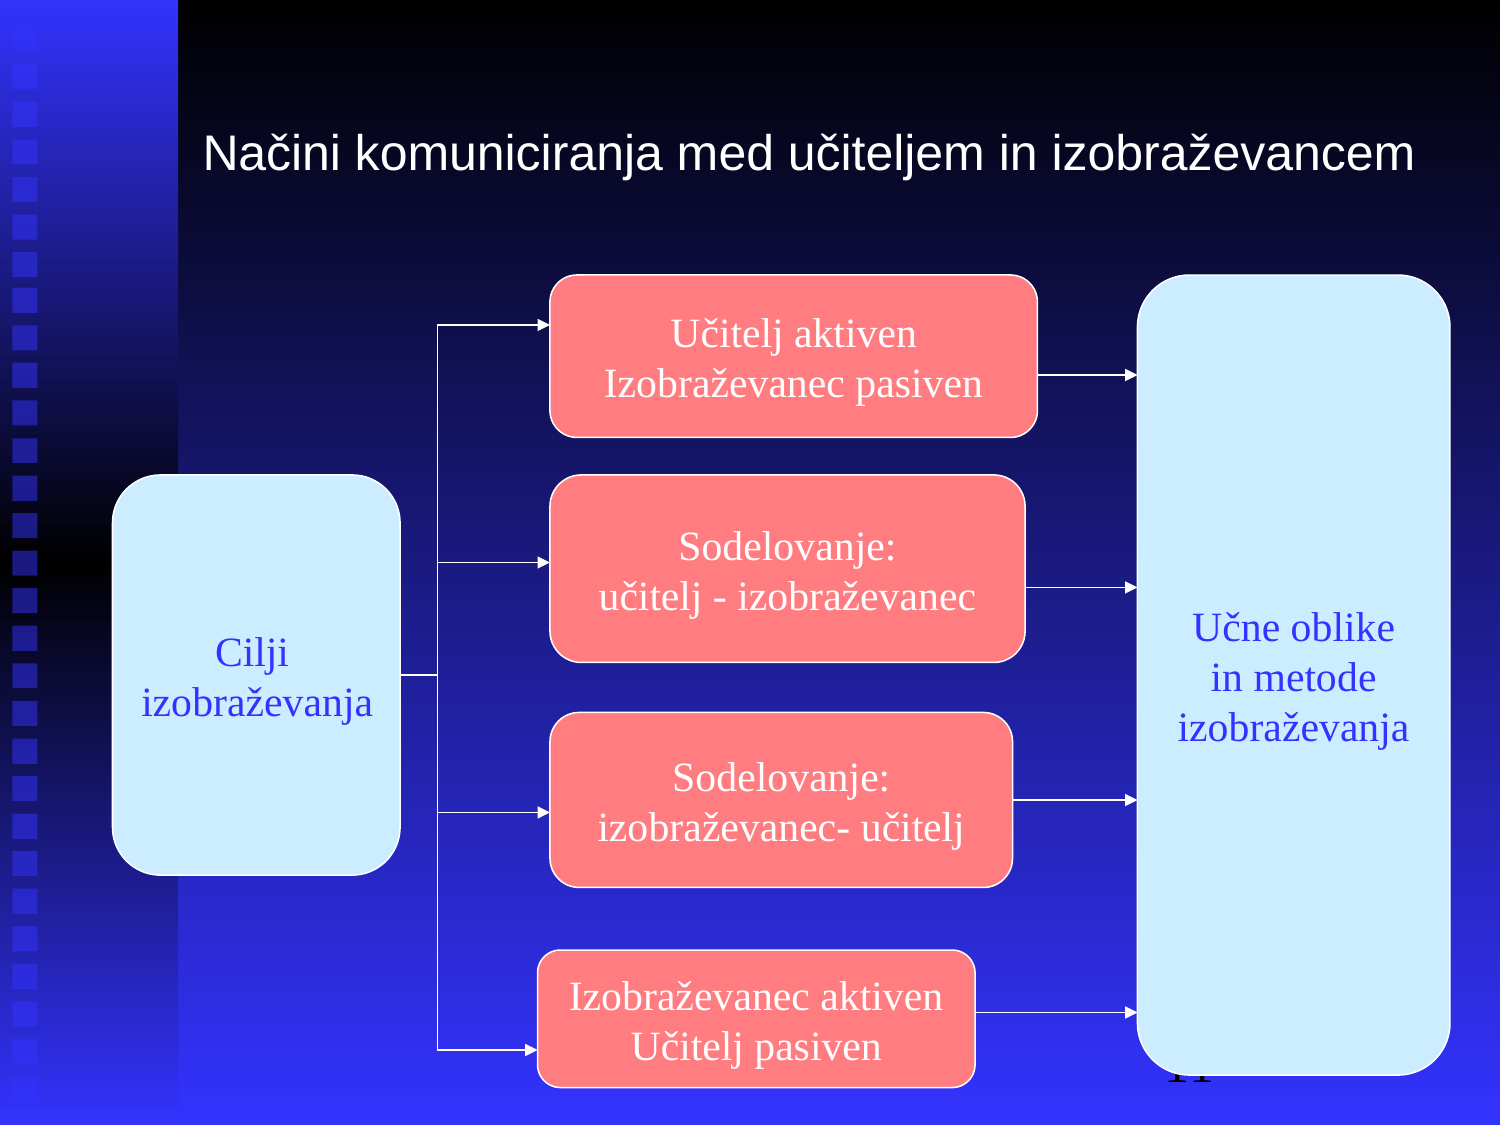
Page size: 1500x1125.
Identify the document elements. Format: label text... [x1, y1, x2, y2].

text_box Učne oblike in metode izobraževanja [1137, 275, 1450, 1076]
text_box Učitelj aktiven Izobraževanec pasiven [549, 274, 1038, 438]
text_box Cilji izobraževanja [112, 474, 401, 876]
title Načini komuniciranja med učiteljem in izobraževancem [187, 112, 1500, 188]
text_box Sodelovanje: učitelj - izobraževanec [549, 474, 1026, 663]
text_box Izobraževanec aktiven Učitelj pasiven [537, 950, 976, 1088]
text_box Sodelovanje: izobraževanec- učitelj [549, 712, 1013, 888]
